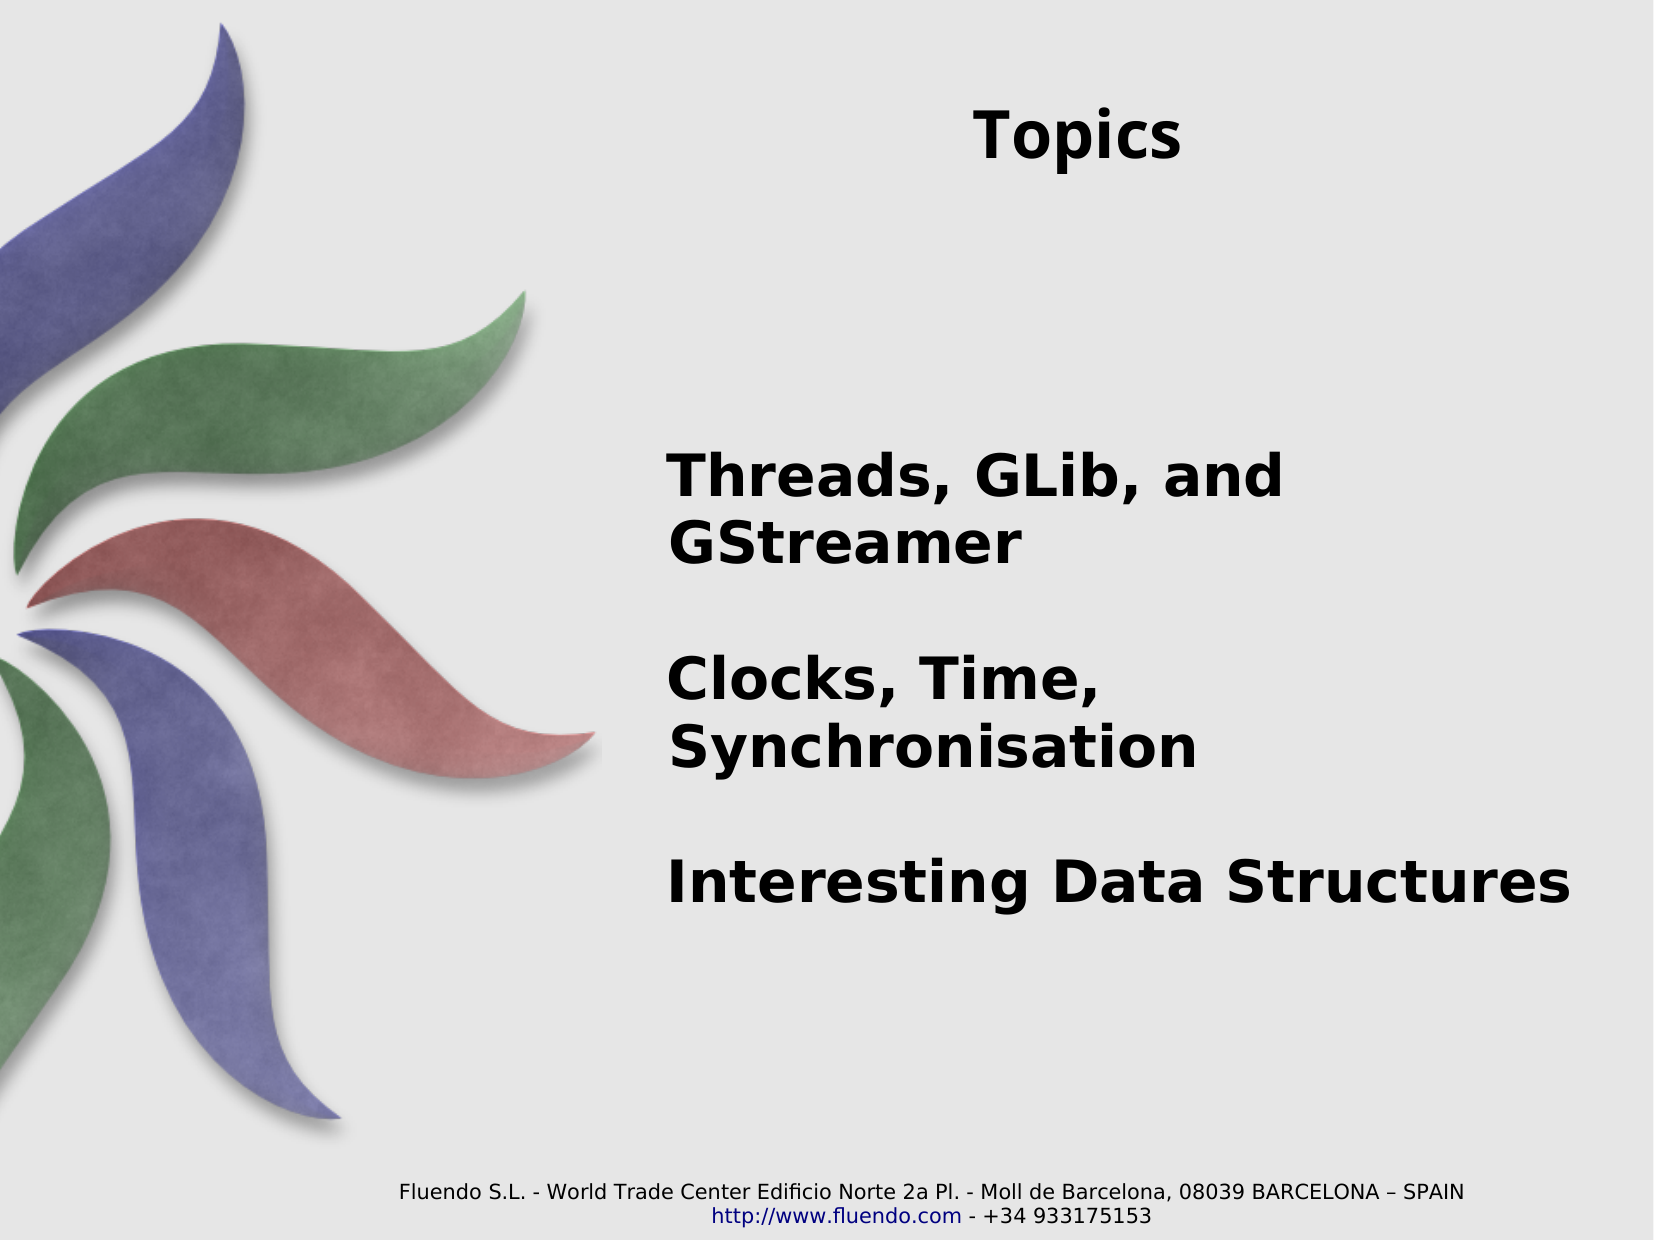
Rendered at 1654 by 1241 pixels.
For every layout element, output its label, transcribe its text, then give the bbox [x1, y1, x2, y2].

list Threads, GLib, and GStreamer Clocks, Time, Synchronisation Interesting Data Structures [572, 236, 1595, 1123]
picture [597, 1189, 602, 1198]
title Topics [561, 59, 1595, 207]
picture [0, 1, 602, 1241]
